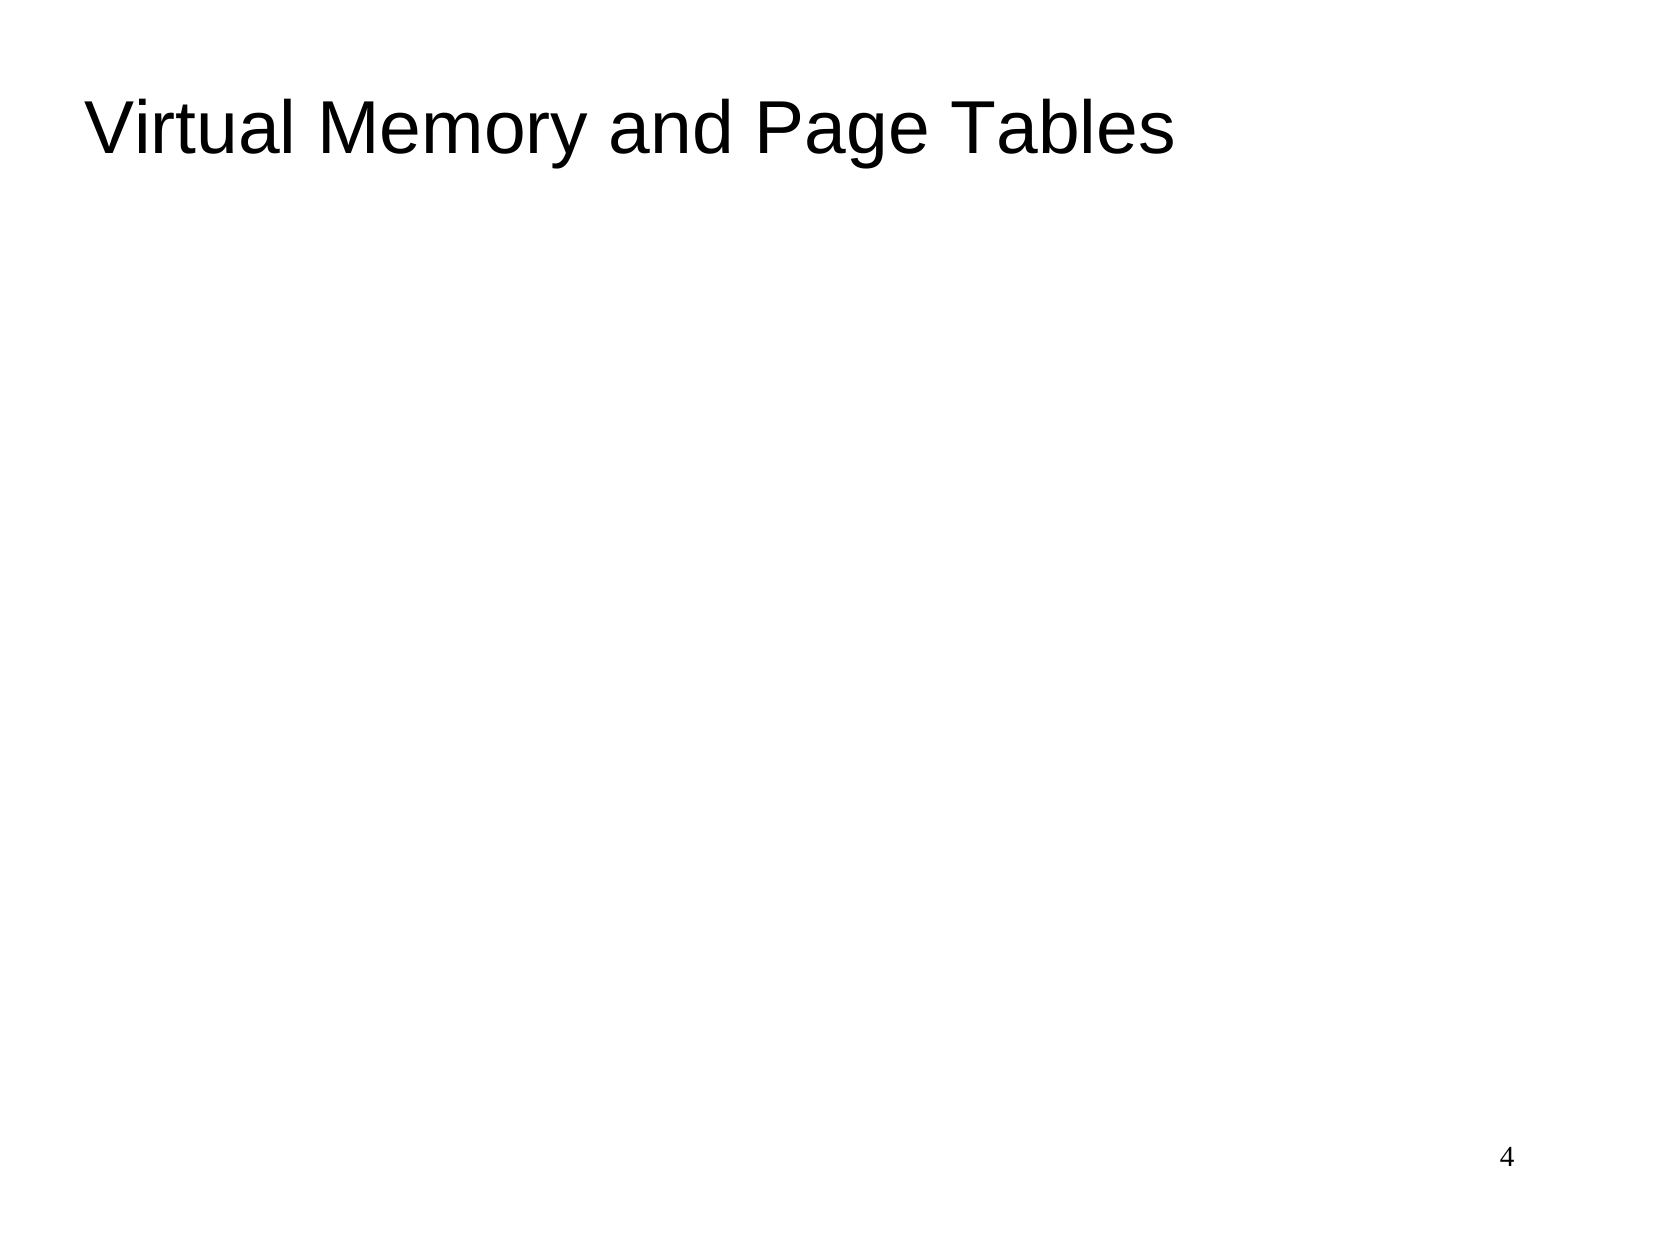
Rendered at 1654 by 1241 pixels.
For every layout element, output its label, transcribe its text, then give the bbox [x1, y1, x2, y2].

text_box <number> [1184, 1129, 1530, 1213]
text_box Virtual Memory and Page Tables [69, 71, 1192, 177]
